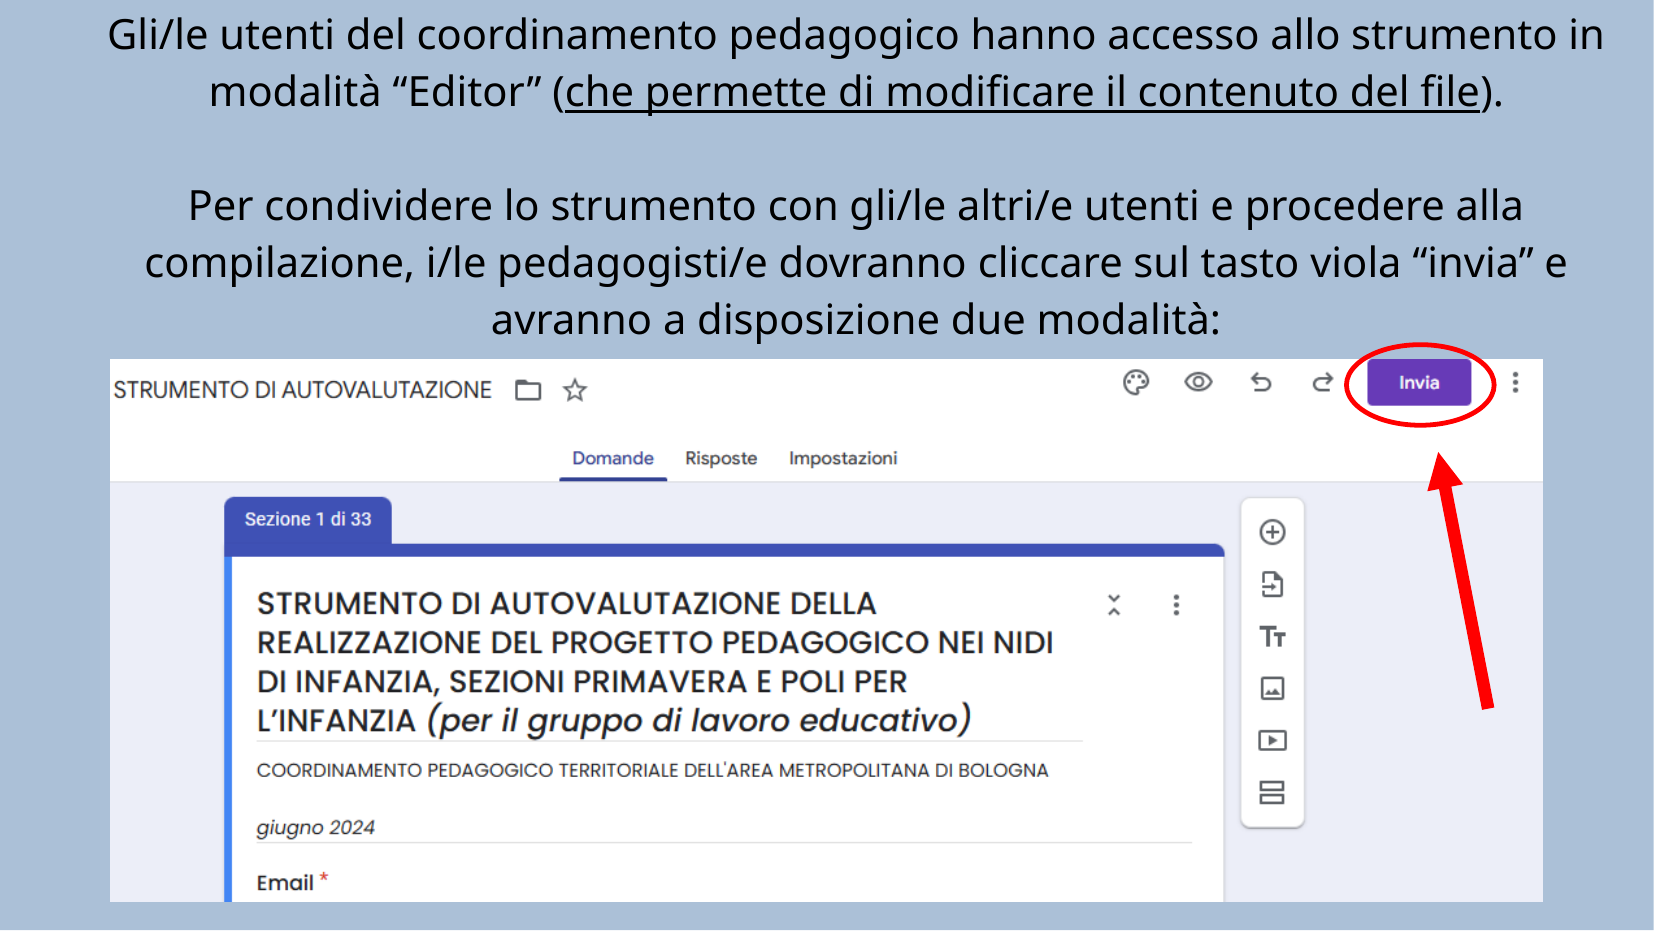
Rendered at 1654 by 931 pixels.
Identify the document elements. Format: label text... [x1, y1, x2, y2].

picture [1349, 359, 1491, 422]
picture [110, 359, 1543, 902]
title Gli/le utenti del coordinamento pedagogico hanno accesso allo strumento in modalità “Editor” (che permette di modificare il contenuto del file). Per condividere lo strumento con gli/le altri/e utenti e procedere alla compilazione, i/le pedagogisti/e dovranno cliccare sul tasto viola “invia” e avranno a disposizione due modalità: [88, 1, 1625, 408]
